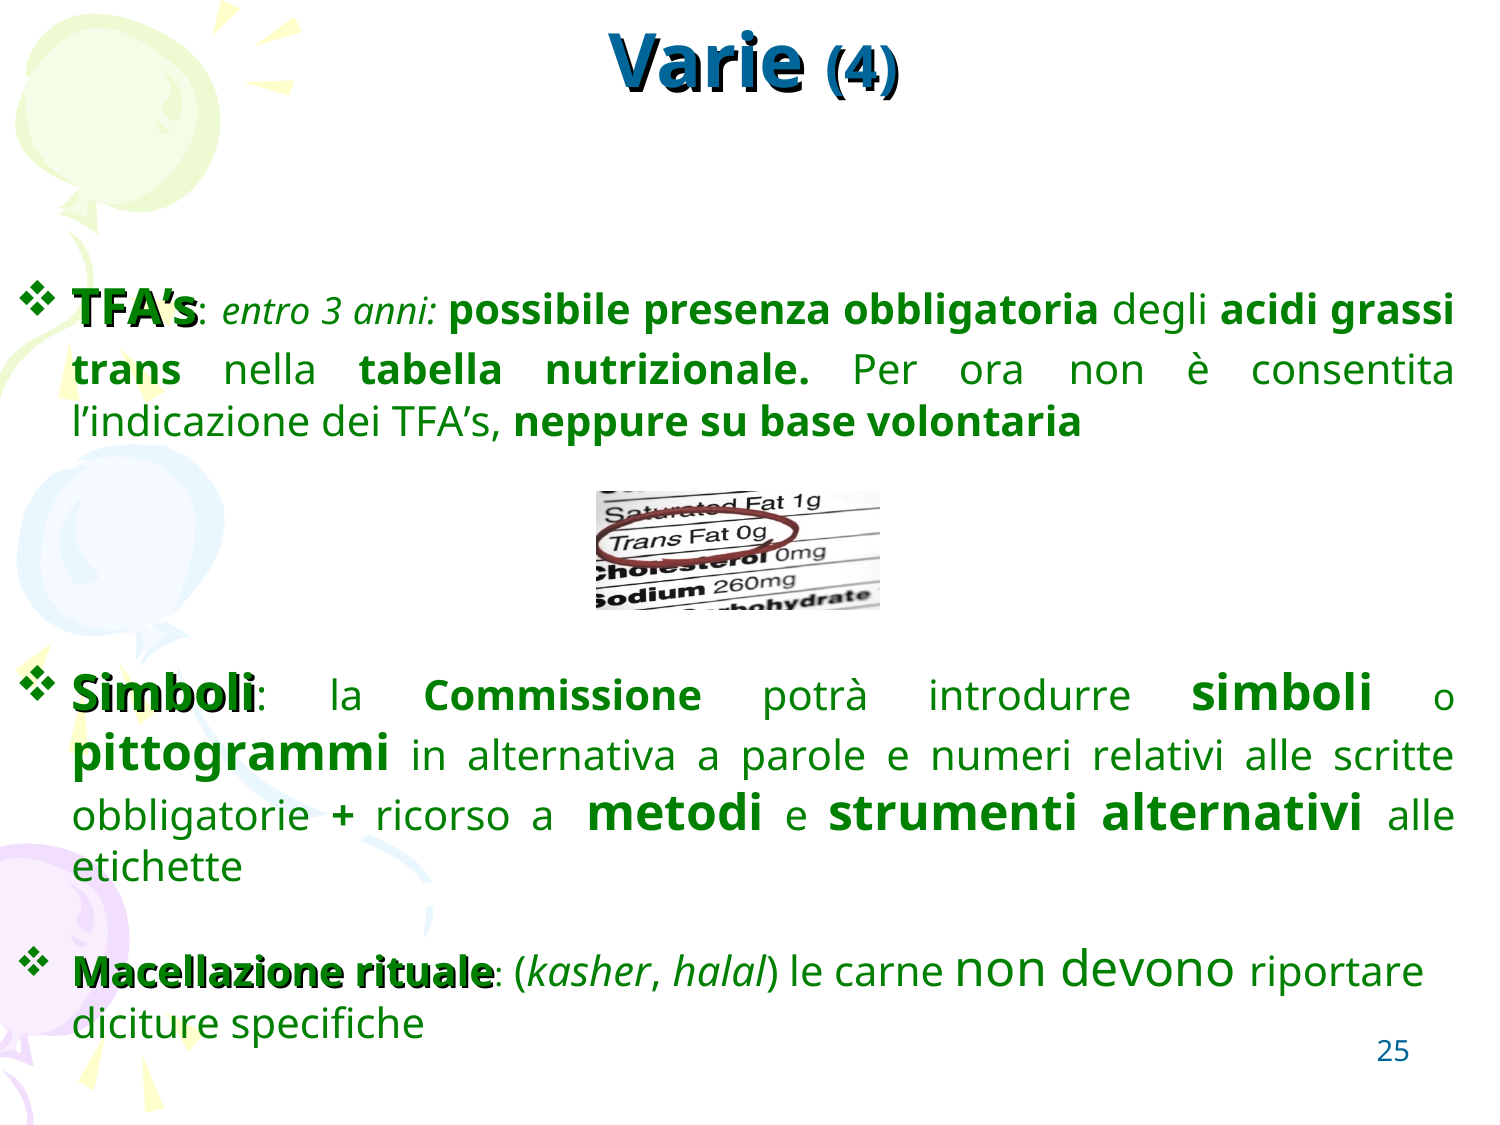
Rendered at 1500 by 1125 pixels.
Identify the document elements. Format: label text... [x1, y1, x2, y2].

picture [596, 491, 880, 610]
text_box <numero> [1074, 1024, 1426, 1100]
list TFA’s: entro 3 anni: possibile presenza obbligatoria degli acidi grassi trans nella tabella nutrizionale. Per ora non è consentita l’indicazione dei TFA’s, neppure su base volontaria Simboli: la Commissione potrà introdurre simboli o pittogrammi in alternativa a parole e numeri relativi alle scritte obbligatorie + ricorso a metodi e strumenti alternativi alle etichette Macellazione rituale: (kasher, halal) le carne non devono riportare diciture specifiche [0, 267, 1471, 1076]
title Varie (4) [76, 8, 1430, 114]
